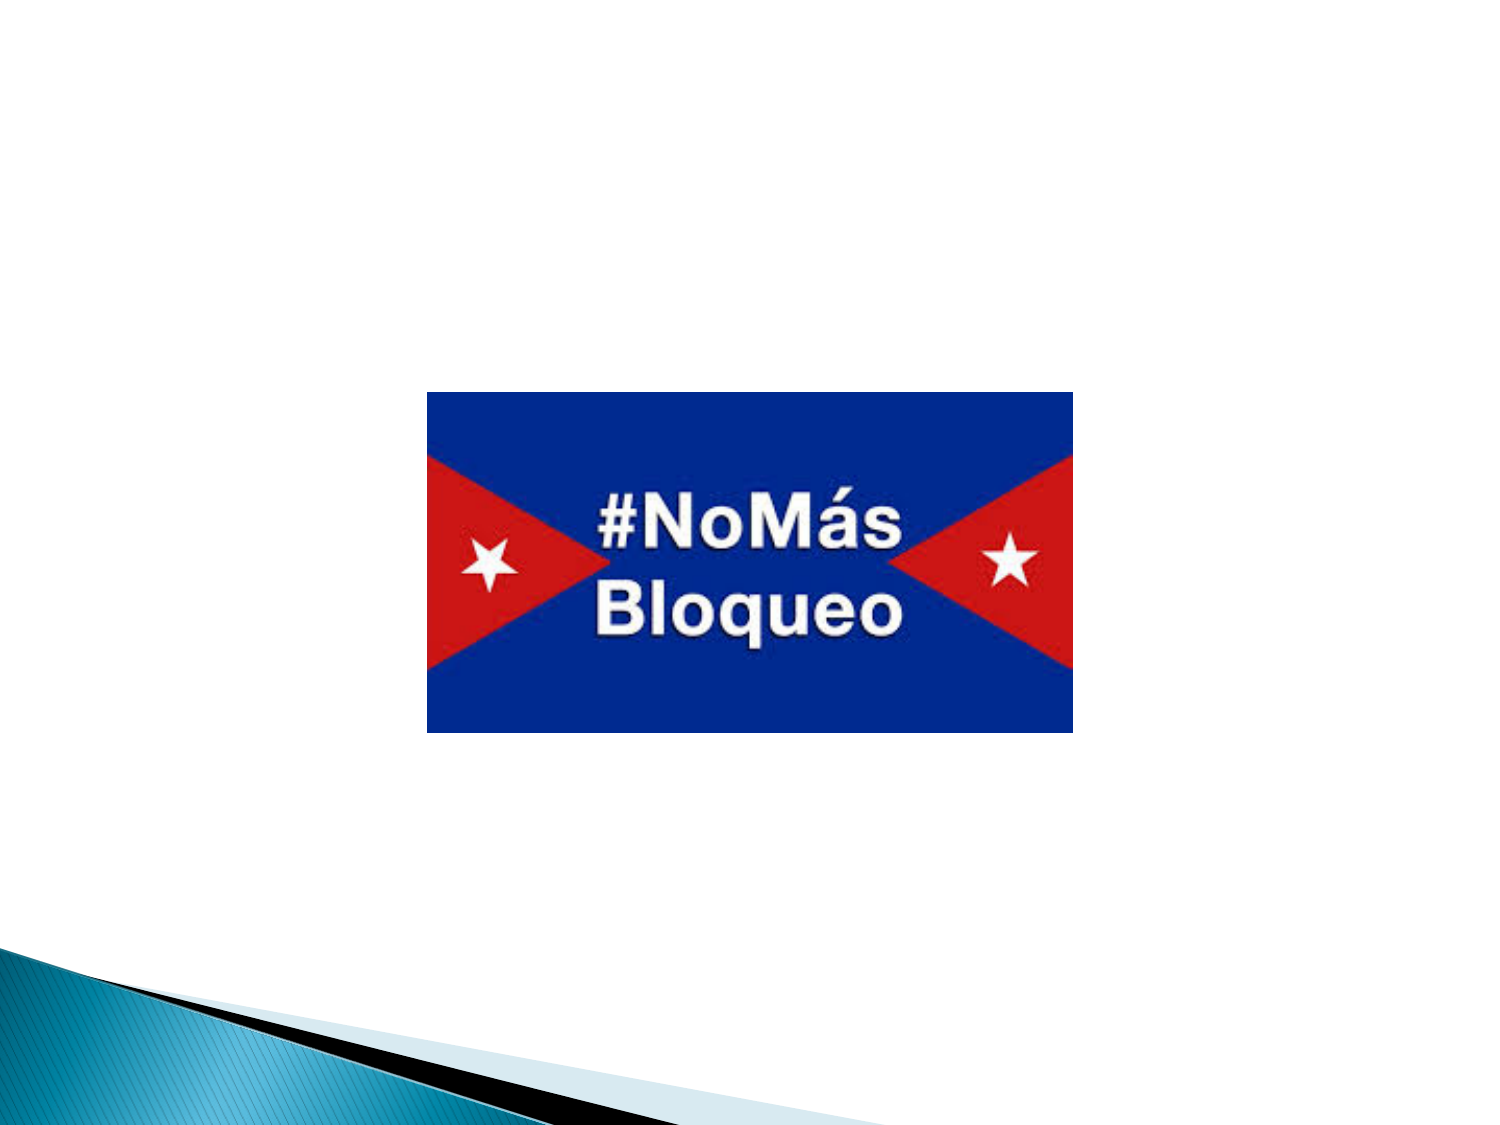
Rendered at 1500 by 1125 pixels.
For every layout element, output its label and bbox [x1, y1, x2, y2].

picture [427, 392, 1073, 733]
picture [0, 947, 559, 1125]
